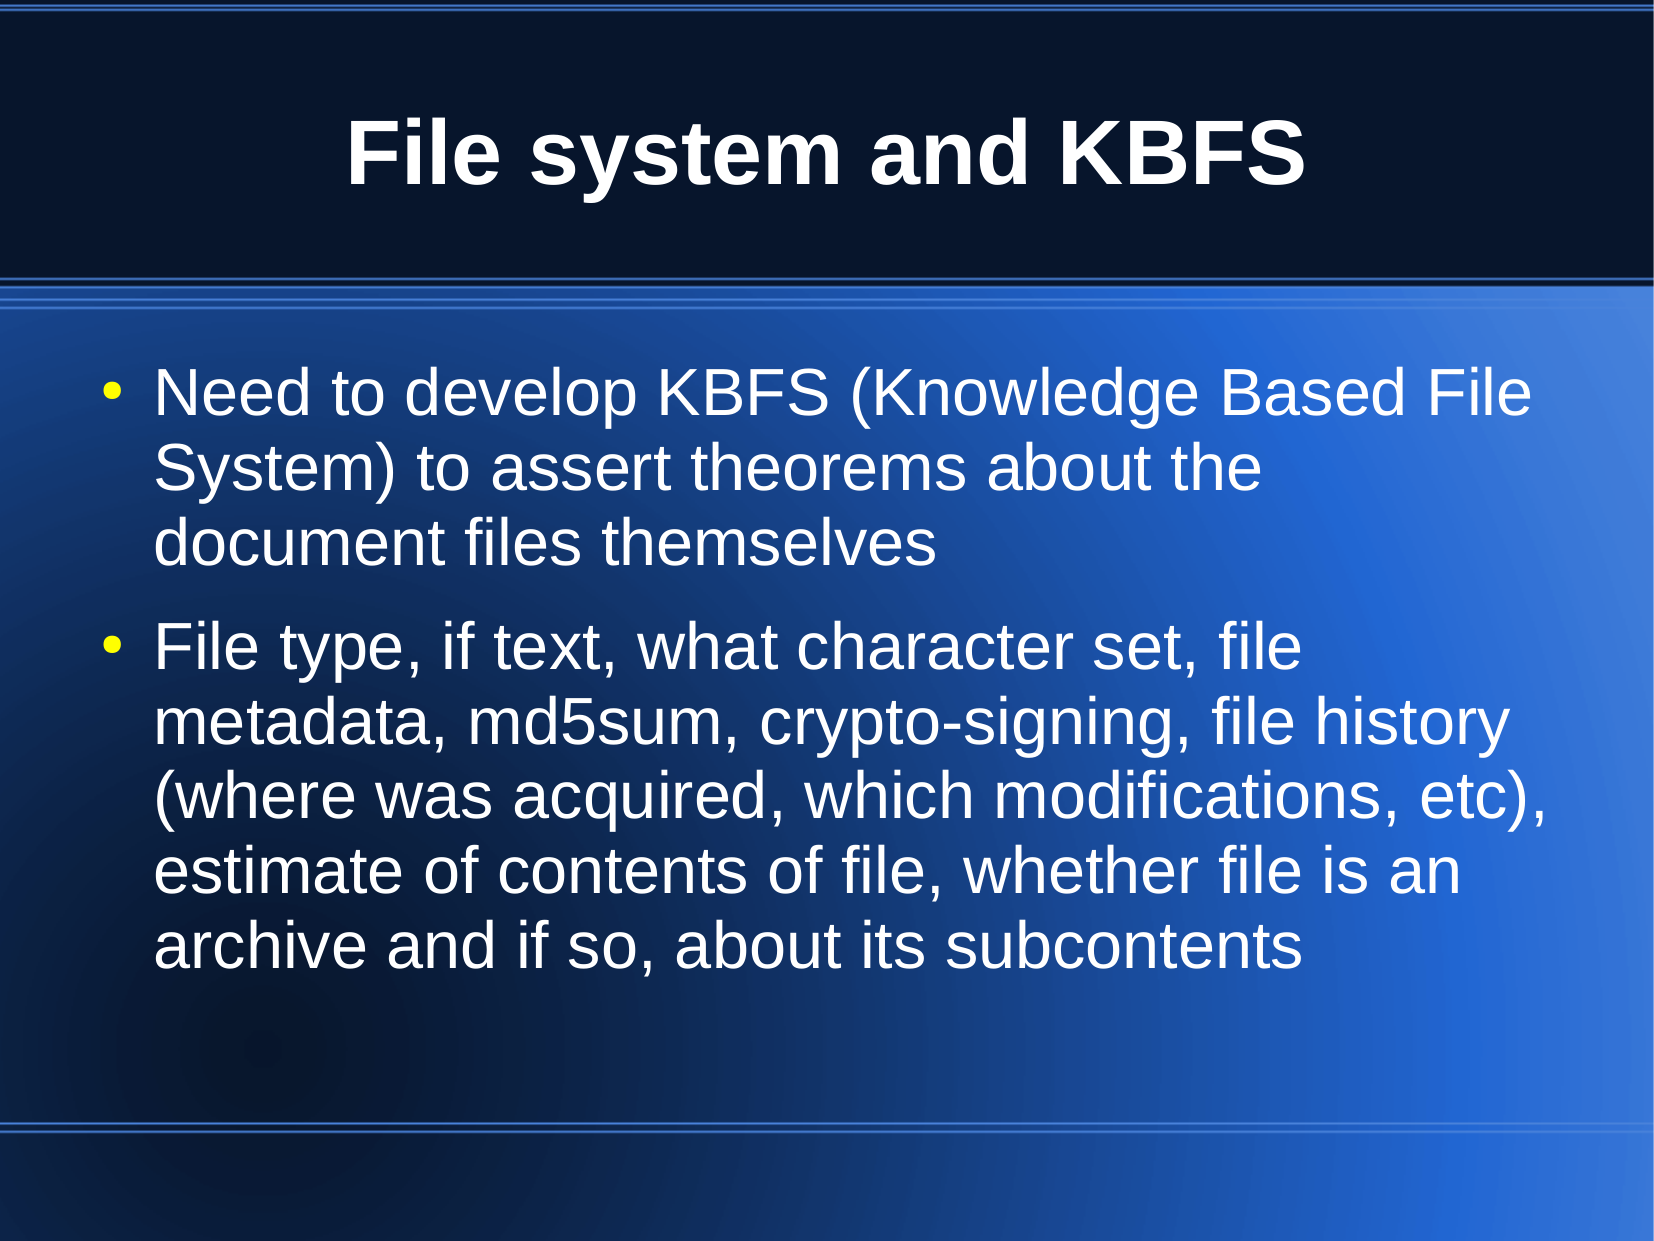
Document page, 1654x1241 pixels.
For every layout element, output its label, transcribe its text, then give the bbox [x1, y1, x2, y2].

list Need to develop KBFS (Knowledge Based File System) to assert theorems about the document files themselves File type, if text, what character set, file metadata, md5sum, crypto-signing, file history (where was acquired, which modifications, etc), estimate of contents of file, whether file is an archive and if so, about its subcontents [82, 355, 1571, 1159]
picture [0, 0, 1654, 1241]
title File system and KBFS [82, 56, 1571, 250]
